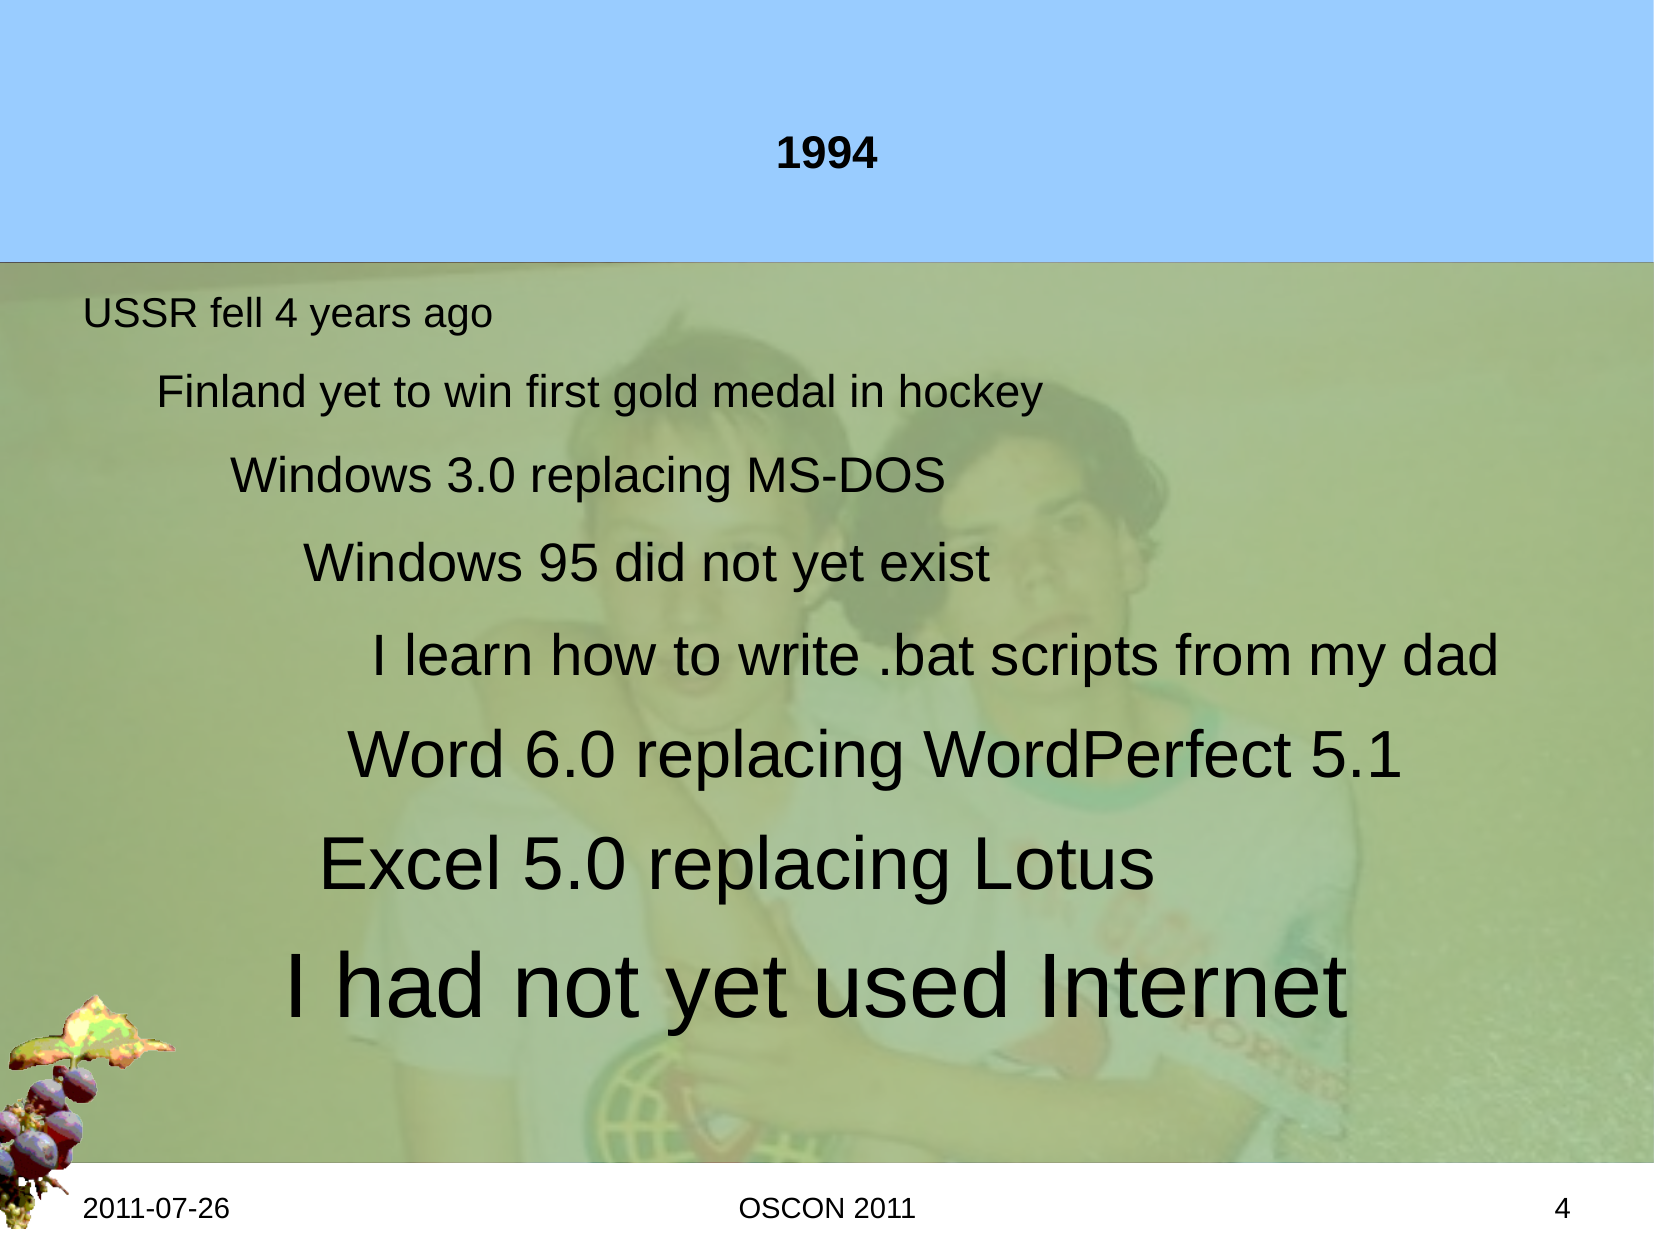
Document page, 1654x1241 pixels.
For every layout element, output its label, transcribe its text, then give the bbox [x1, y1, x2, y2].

list USSR fell 4 years ago Finland yet to win first gold medal in hockey Windows 3.0 replacing MS-DOS Windows 95 did not yet exist I learn how to write .bat scripts from my dad Word 6.0 replacing WordPerfect 5.1 Excel 5.0 replacing Lotus I had not yet used Internet [82, 290, 1571, 1109]
text_box [0, 262, 1654, 1163]
picture [0, 990, 188, 1229]
title 1994 [82, 49, 1571, 257]
